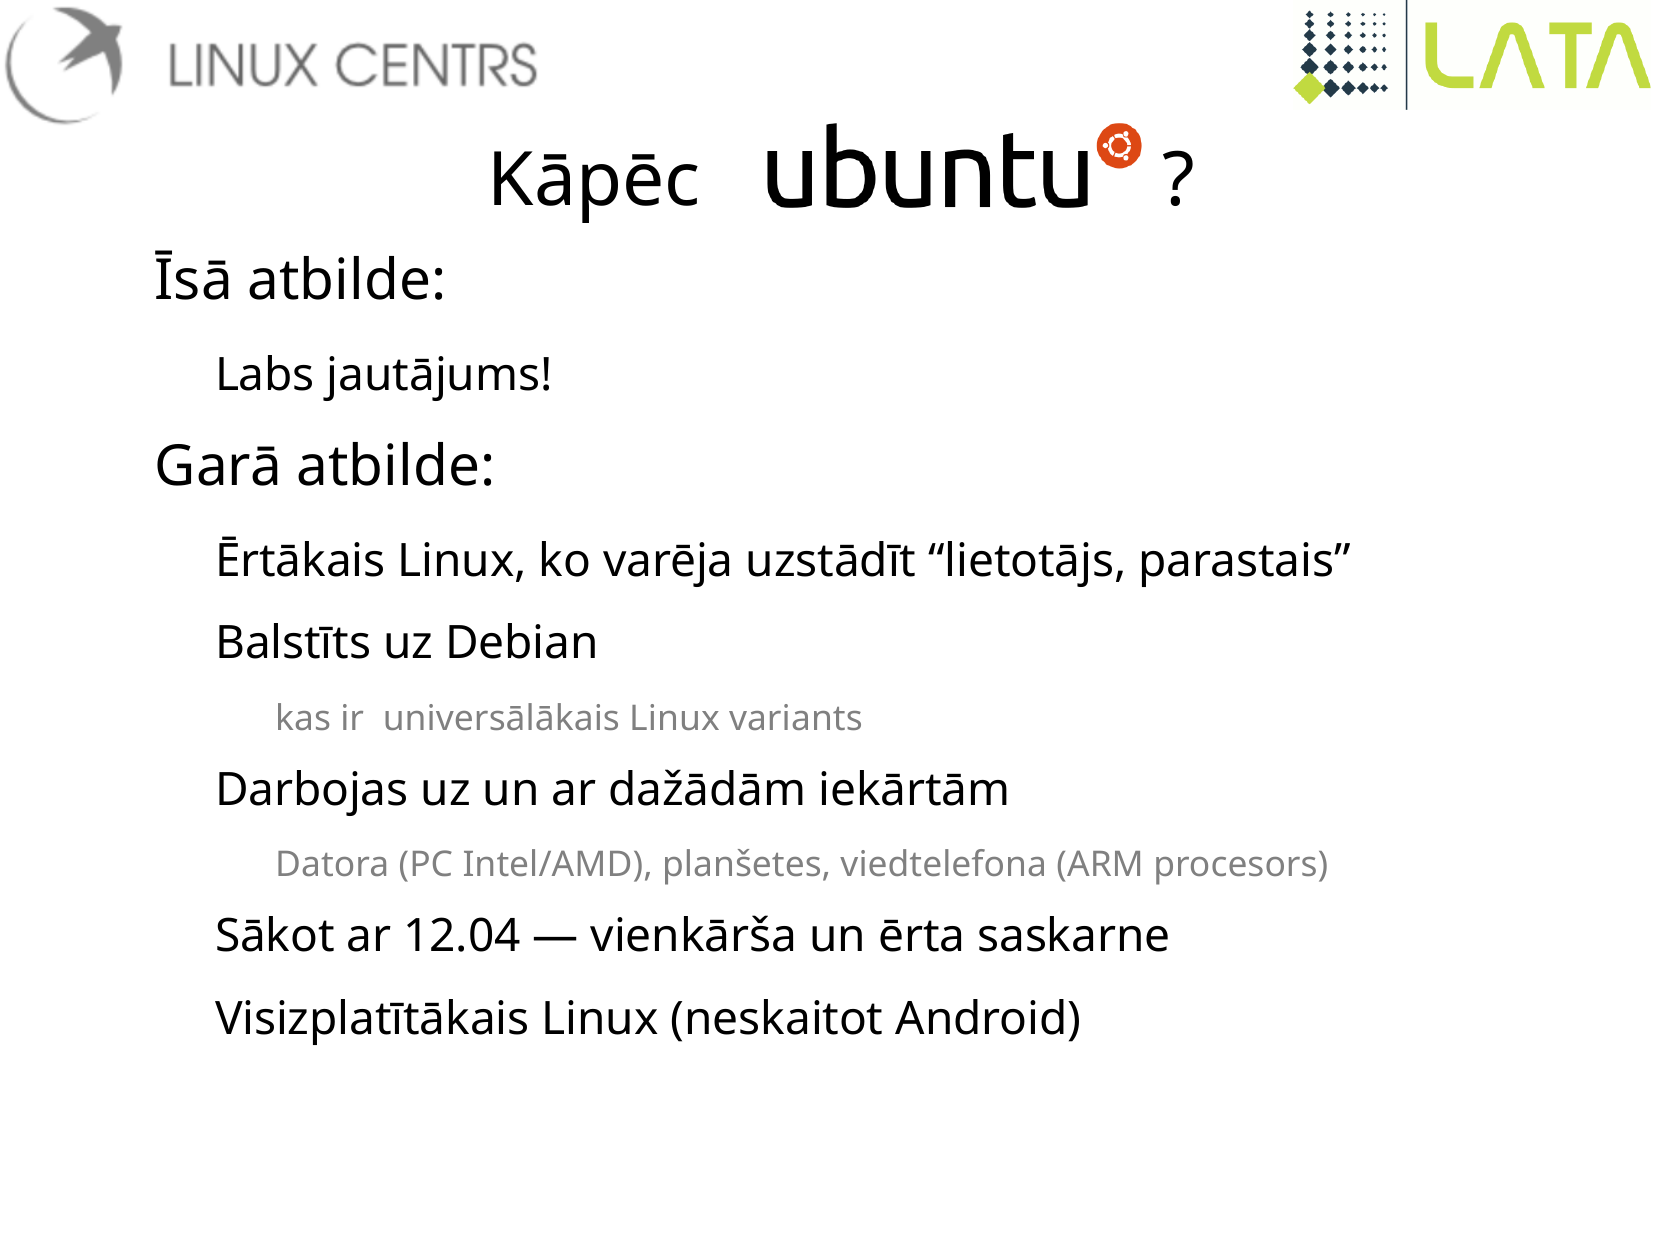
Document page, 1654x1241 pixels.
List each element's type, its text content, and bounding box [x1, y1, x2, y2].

picture [1293, 0, 1651, 110]
list Īsā atbilde: Labs jautājums! Garā atbilde: Ērtākais Linux, ko varēja uzstādīt “lietotājs, parastais” Balstīts uz Debian kas ir universālākais Linux variants Darbojas uz un ar dažādām iekārtām Datora (PC Intel/AMD), planšetes, viedtelefona (ARM procesors) Sākot ar 12.04 — vienkārša un ērta saskarne Visizplatītākais Linux (neskaitot Android) [94, 238, 1583, 1058]
picture [763, 119, 1145, 212]
title Kāpēc Ubuntu ? [159, 118, 1524, 235]
picture [0, 3, 556, 127]
